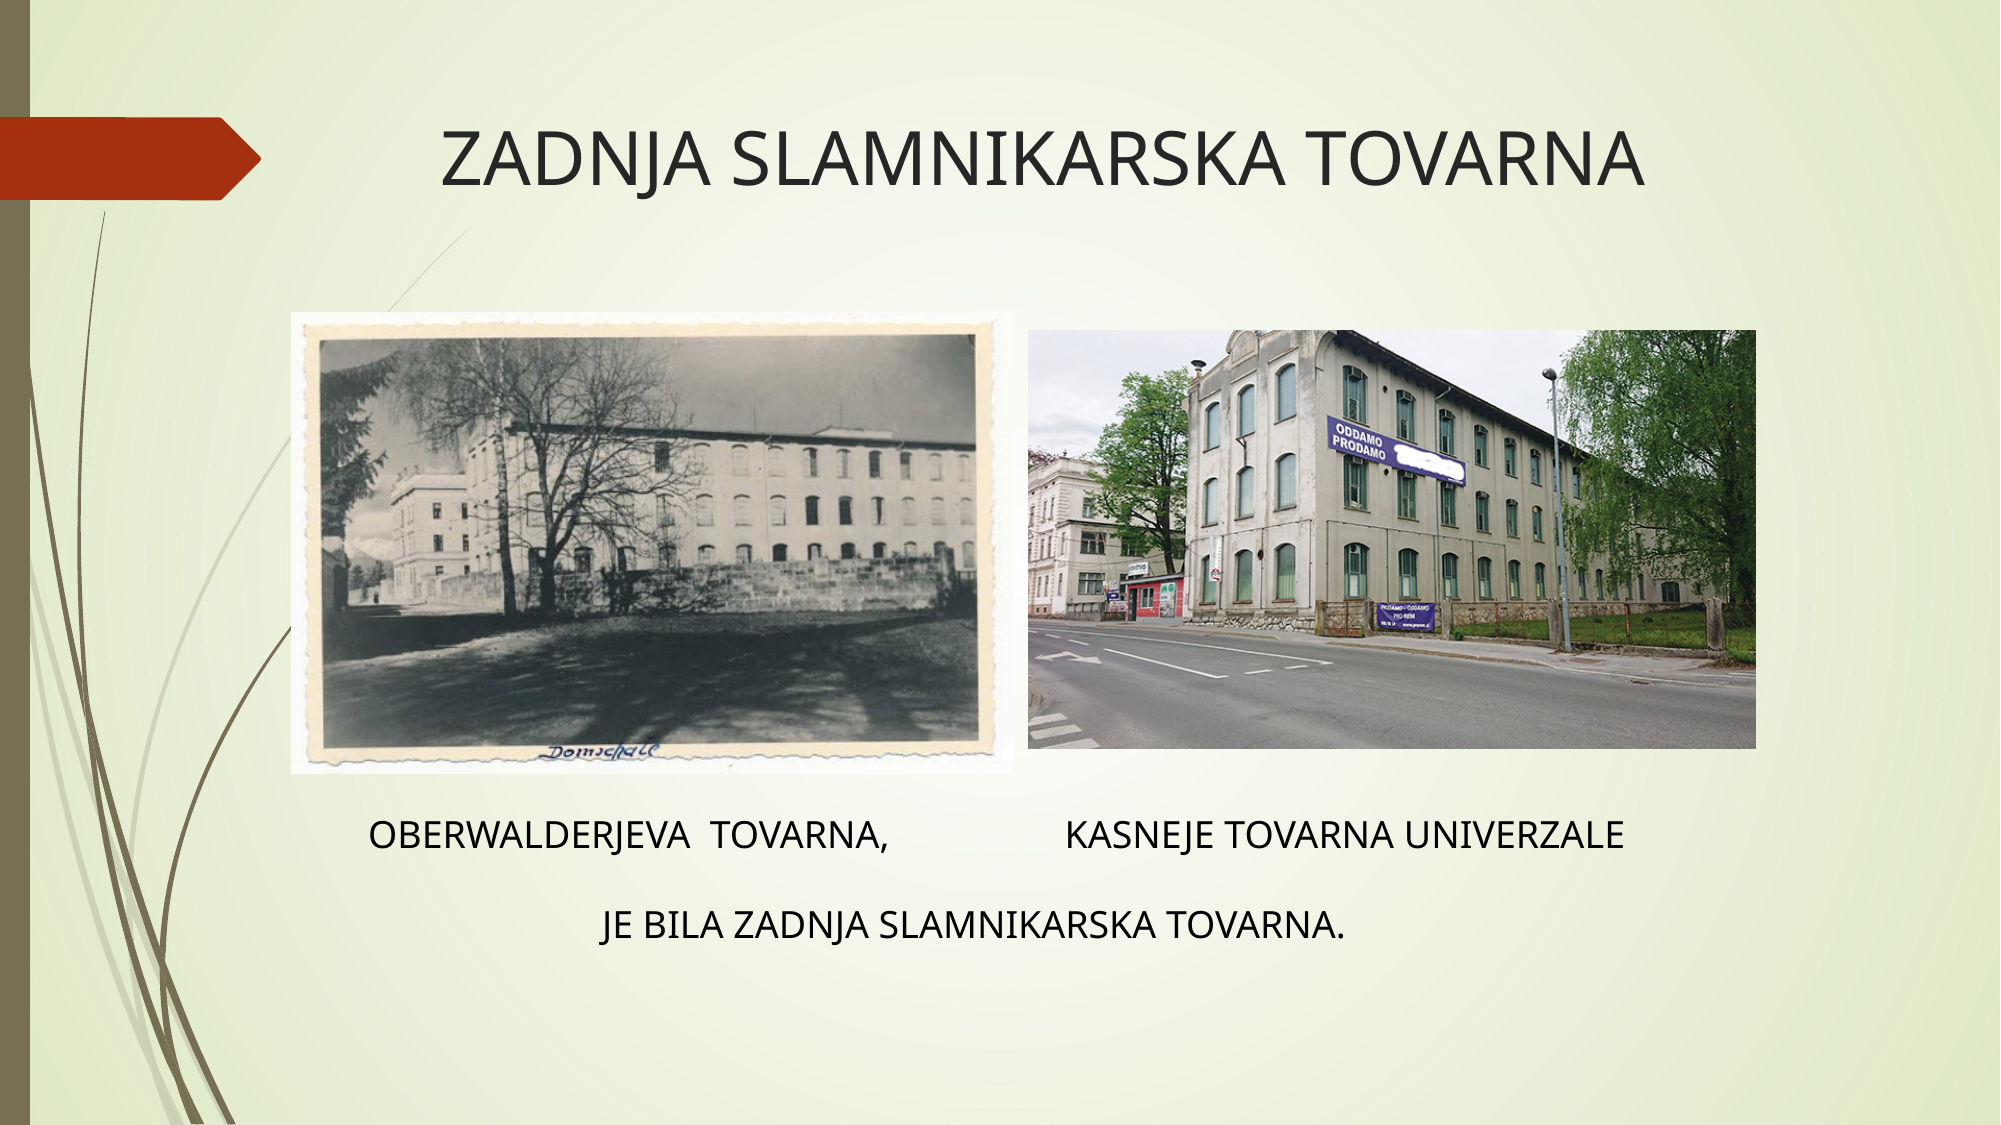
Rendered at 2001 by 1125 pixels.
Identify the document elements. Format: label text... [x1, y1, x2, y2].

picture [1028, 331, 1756, 749]
picture [291, 312, 1014, 774]
text_box OBERWALDERJEVA TOVARNA, KASNEJE TOVARNA UNIVERZALE JE BILA ZADNJA SLAMNIKARSKA TOVARNA. [353, 803, 1756, 956]
title ZADNJA SLAMNIKARSKA TOVARNA [425, 102, 1888, 313]
